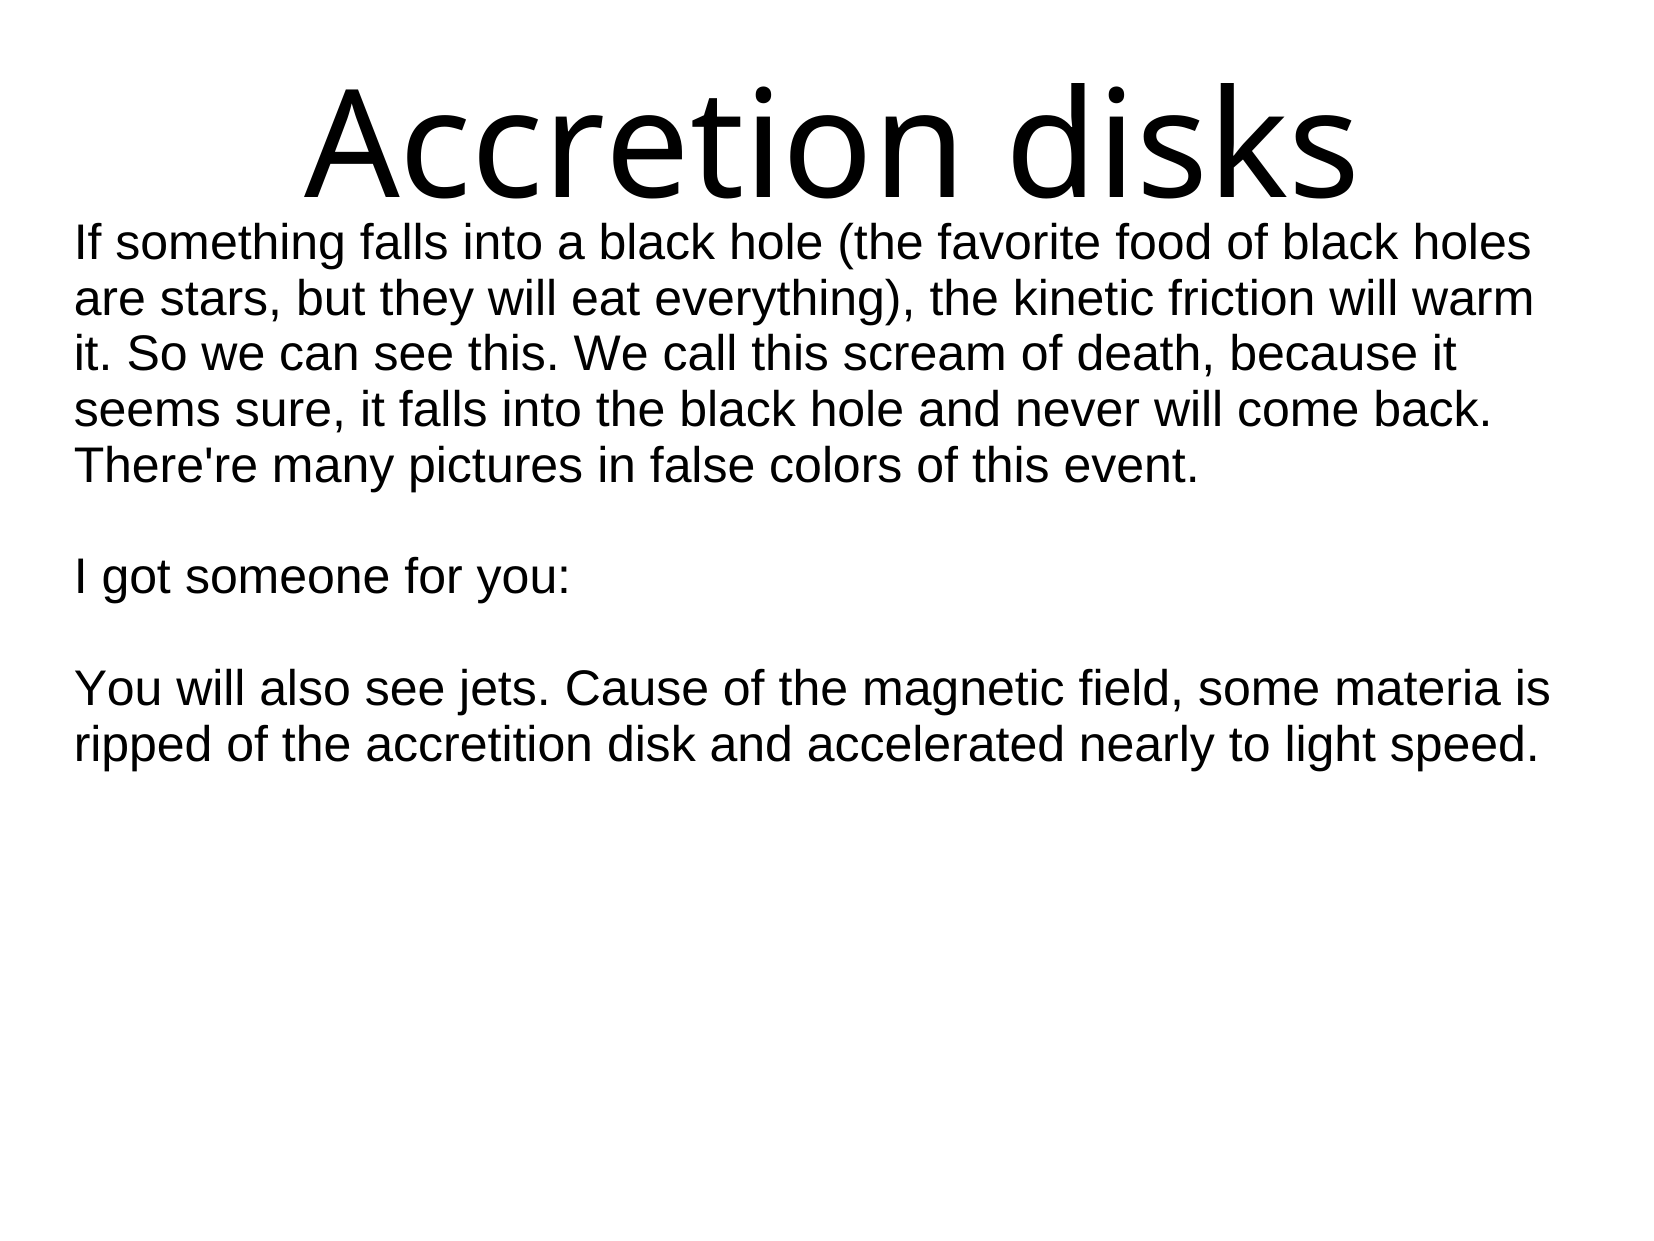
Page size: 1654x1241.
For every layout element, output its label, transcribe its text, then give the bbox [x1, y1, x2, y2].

text_box Accretion disks [124, 29, 1540, 206]
text_box If something falls into a black hole (the favorite food of black holes are stars, but they will eat everything), the kinetic friction will warm it. So we can see this. We call this scream of death, because it seems sure, it falls into the black hole and never will come back. There're many pictures in false colors of this event. I got someone for you: You will also see jets. Cause of the magnetic field, some materia is ripped of the accretition disk and accelerated nearly to light speed. [59, 206, 1595, 779]
